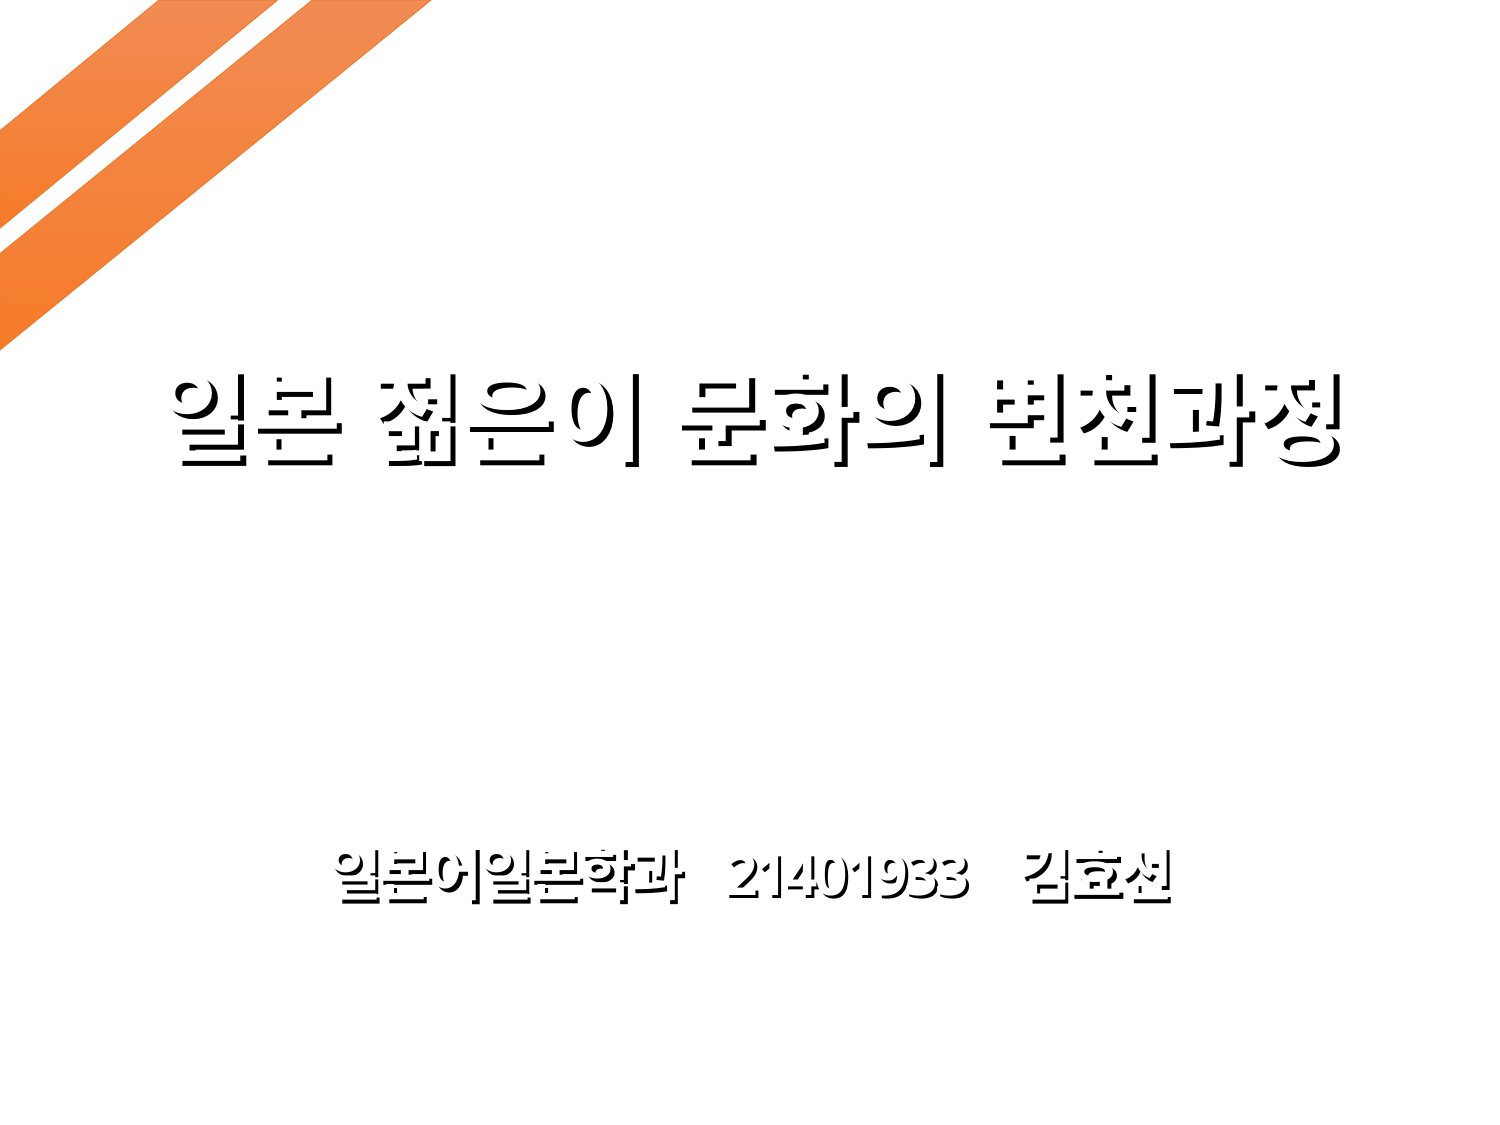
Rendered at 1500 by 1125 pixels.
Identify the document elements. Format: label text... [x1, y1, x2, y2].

text_box [0, 0, 278, 229]
text_box 일본어일본학과 21401933 김효선 [308, 830, 1193, 916]
text_box [0, 0, 431, 350]
text_box 일본 젊은이 문화의 변천과정 [78, 359, 1425, 636]
